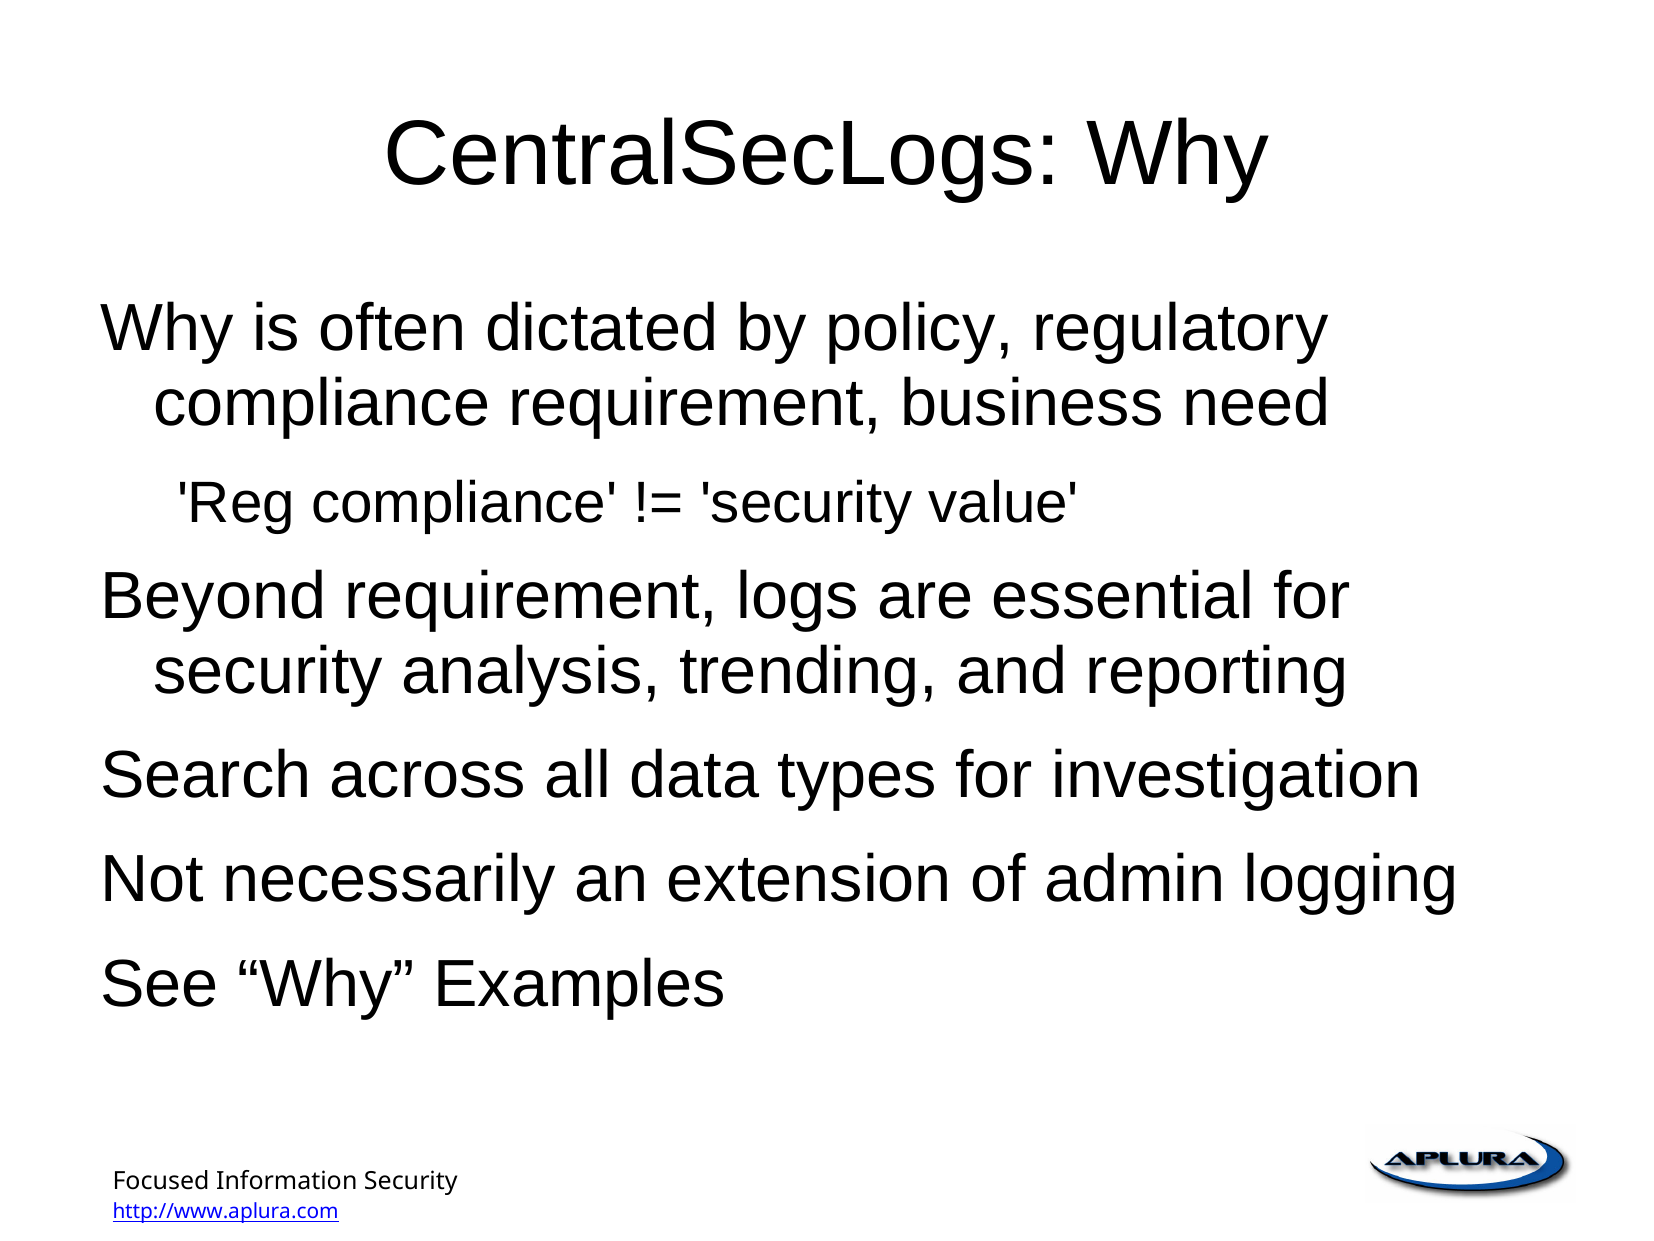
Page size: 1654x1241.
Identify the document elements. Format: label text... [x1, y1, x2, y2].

list Why is often dictated by policy, regulatory compliance requirement, business need 'Reg compliance' != 'security value' Beyond requirement, logs are essential for security analysis, trending, and reporting Search across all data types for investigation Not necessarily an extension of admin logging See “Why” Examples [82, 290, 1571, 1109]
picture [1365, 1124, 1576, 1203]
title CentralSecLogs: Why [82, 49, 1571, 257]
